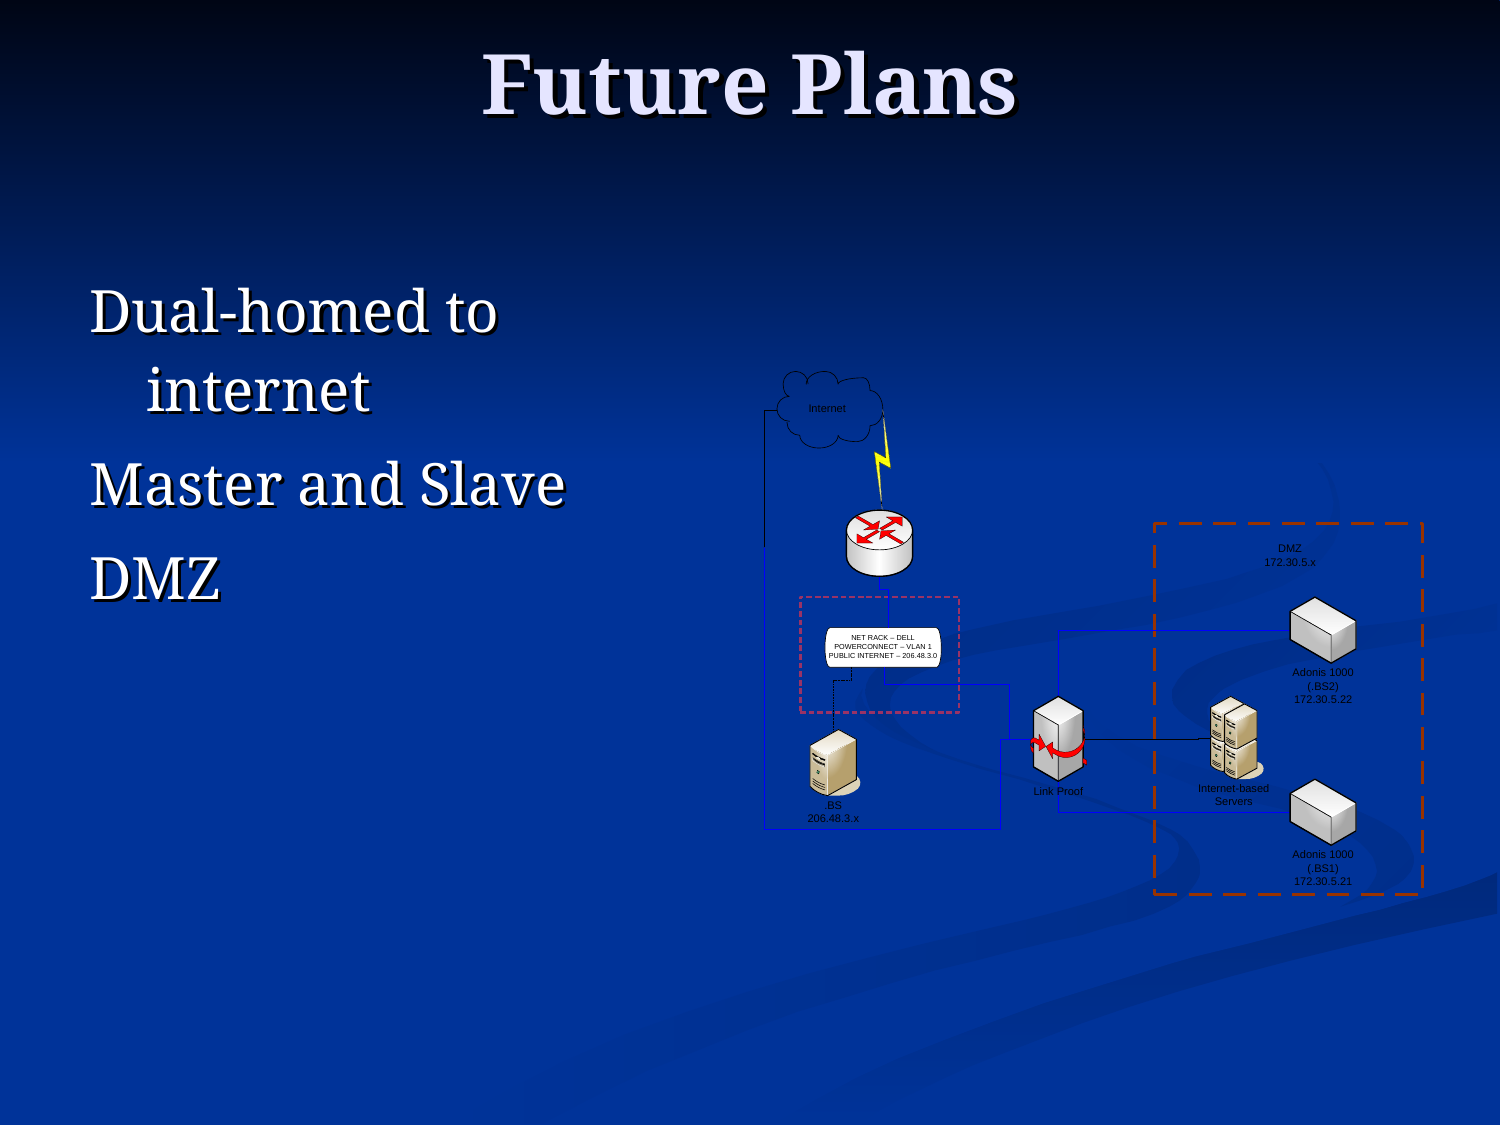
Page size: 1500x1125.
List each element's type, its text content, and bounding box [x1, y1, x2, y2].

chart [762, 370, 1426, 898]
list Dual-homed to internet Master and Slave DMZ [75, 262, 738, 1006]
title Future Plans [75, 31, 1426, 247]
